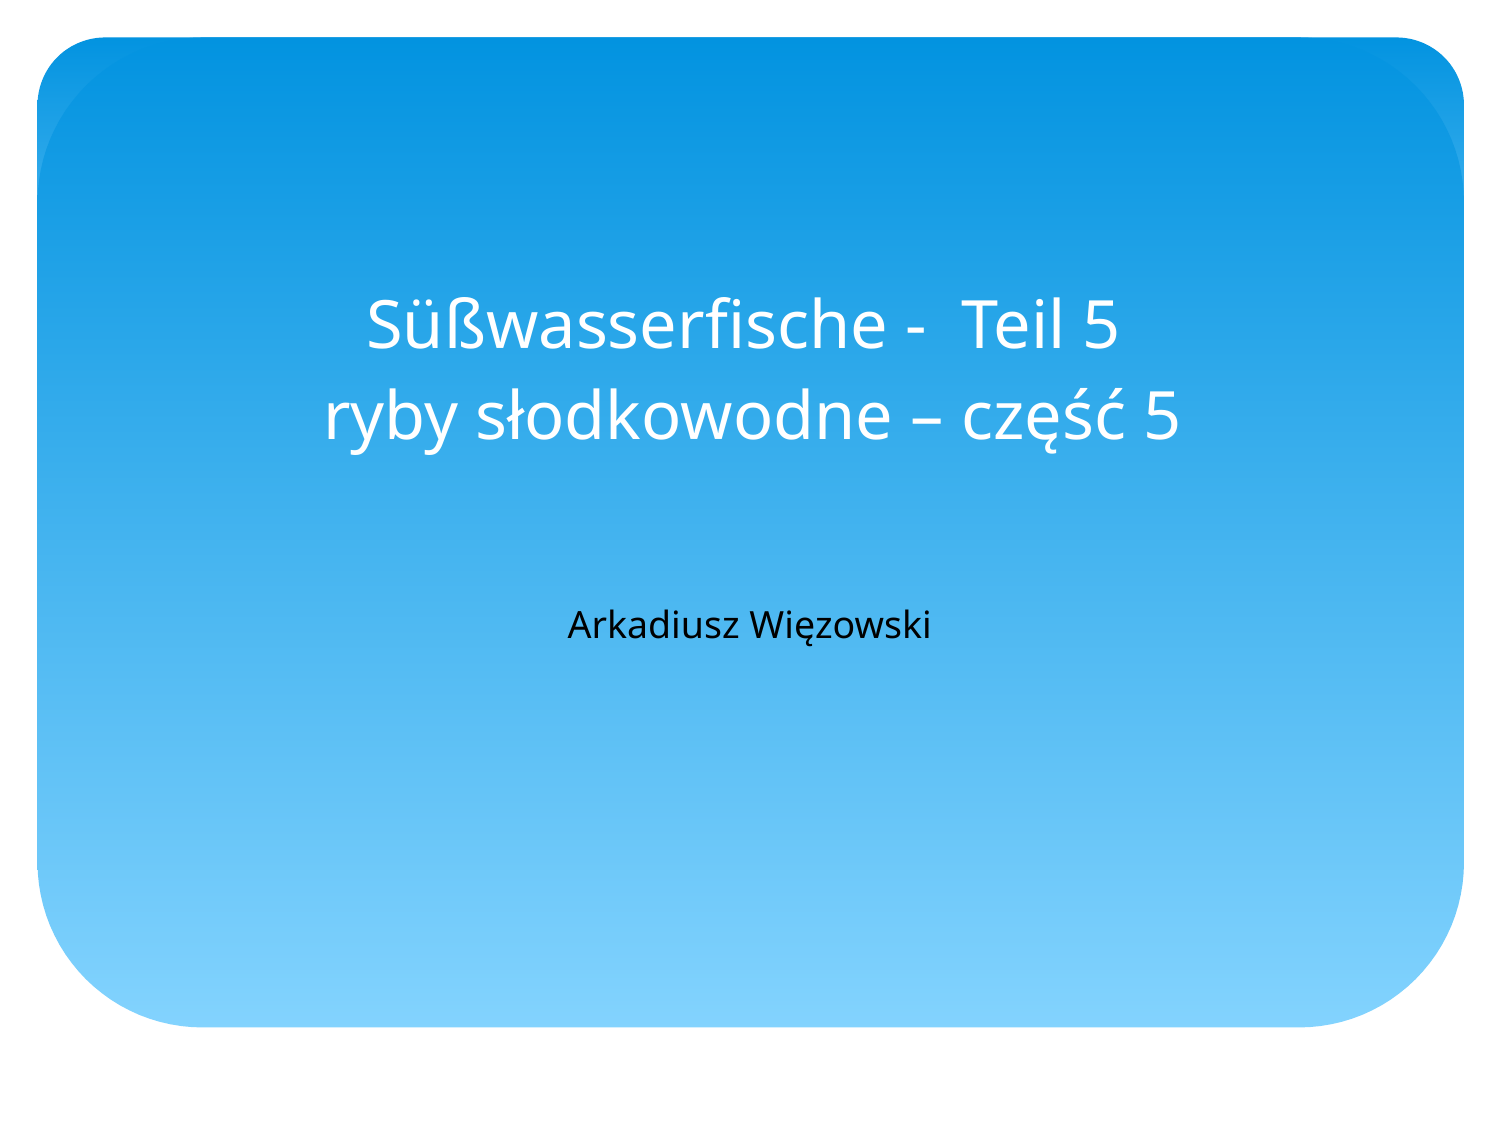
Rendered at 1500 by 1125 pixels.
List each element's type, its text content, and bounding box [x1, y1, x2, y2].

text_box Arkadiusz Więzowski [224, 583, 1275, 825]
title Süßwasserfische - Teil 5 ryby słodkowodne – część 5 [59, 262, 1447, 555]
